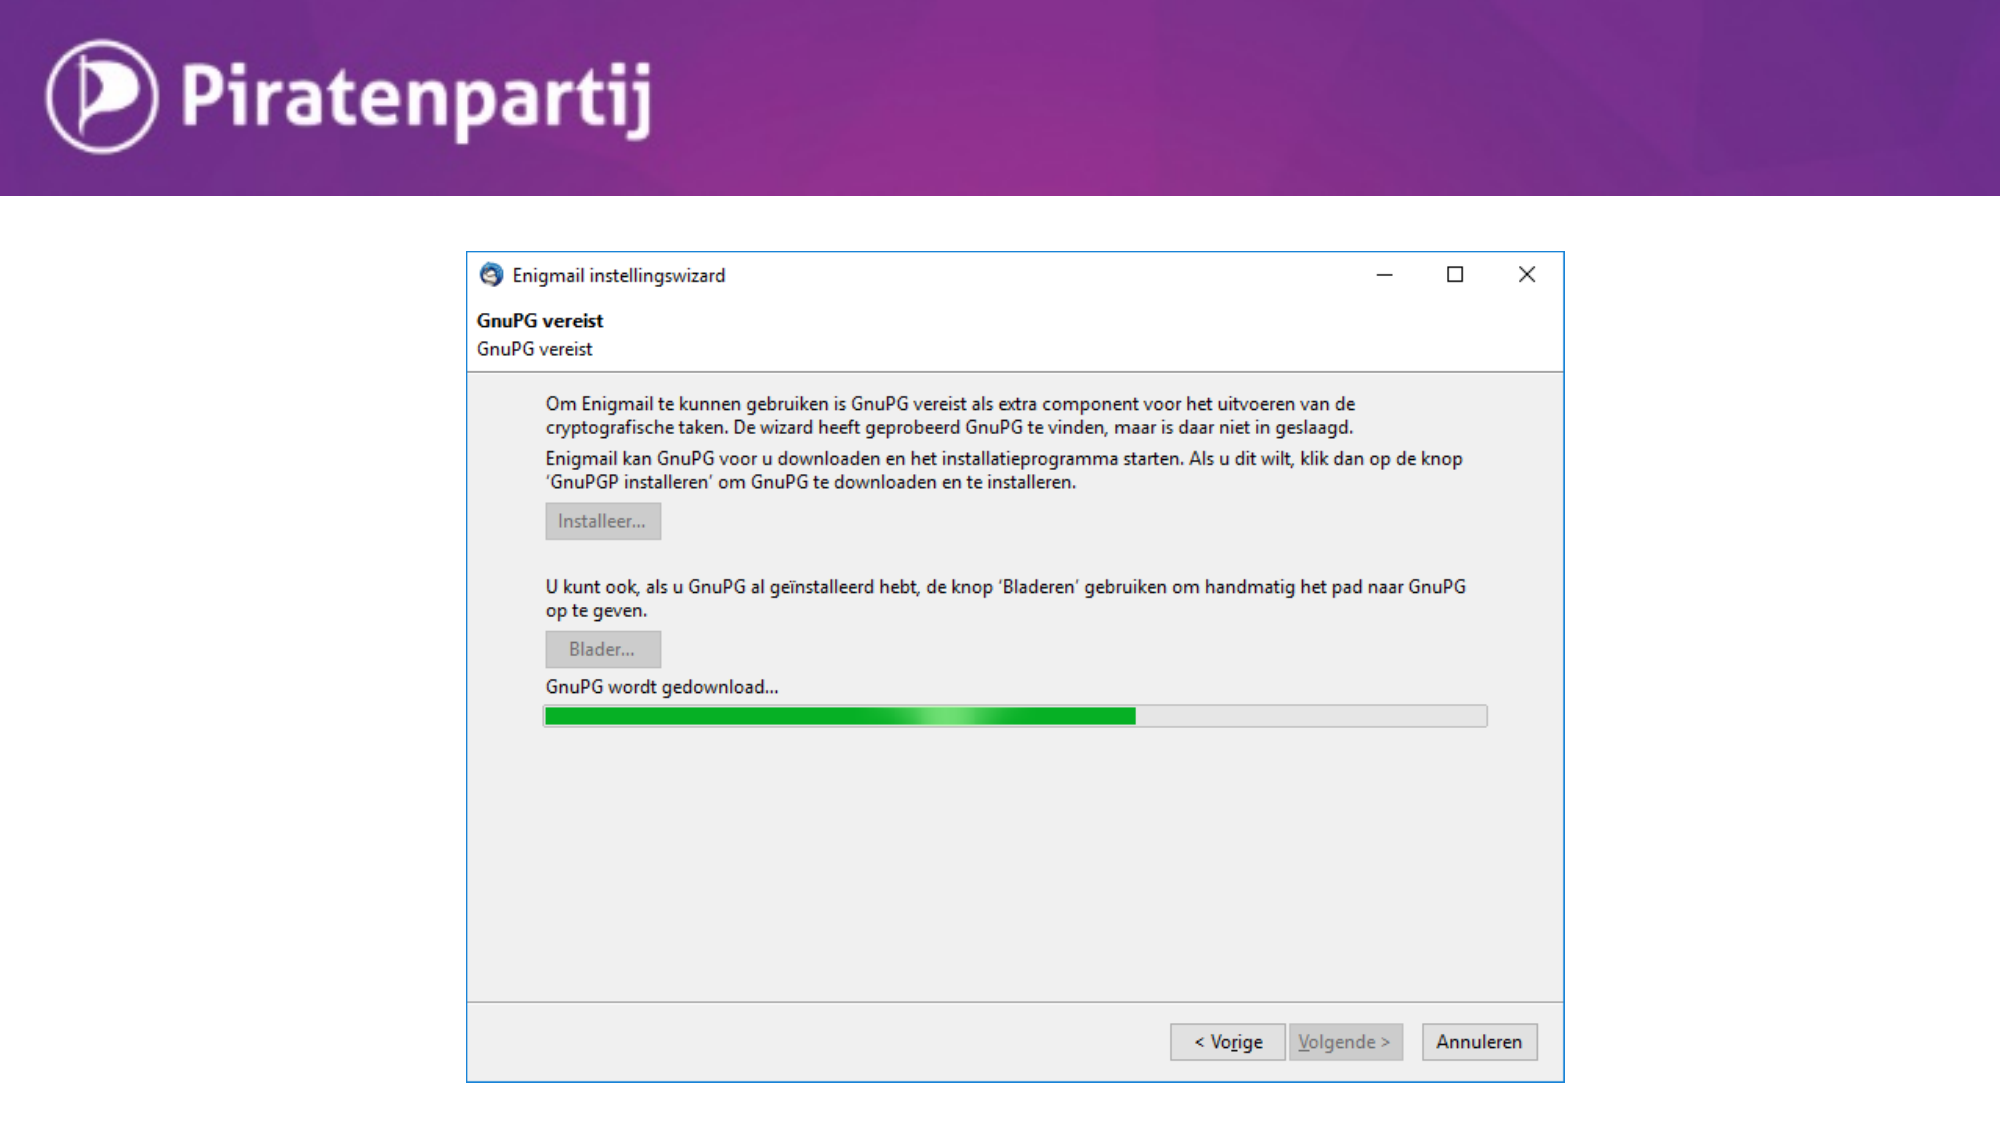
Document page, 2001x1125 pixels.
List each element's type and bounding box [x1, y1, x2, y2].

picture [466, 251, 1565, 1083]
picture [0, 0, 2000, 196]
